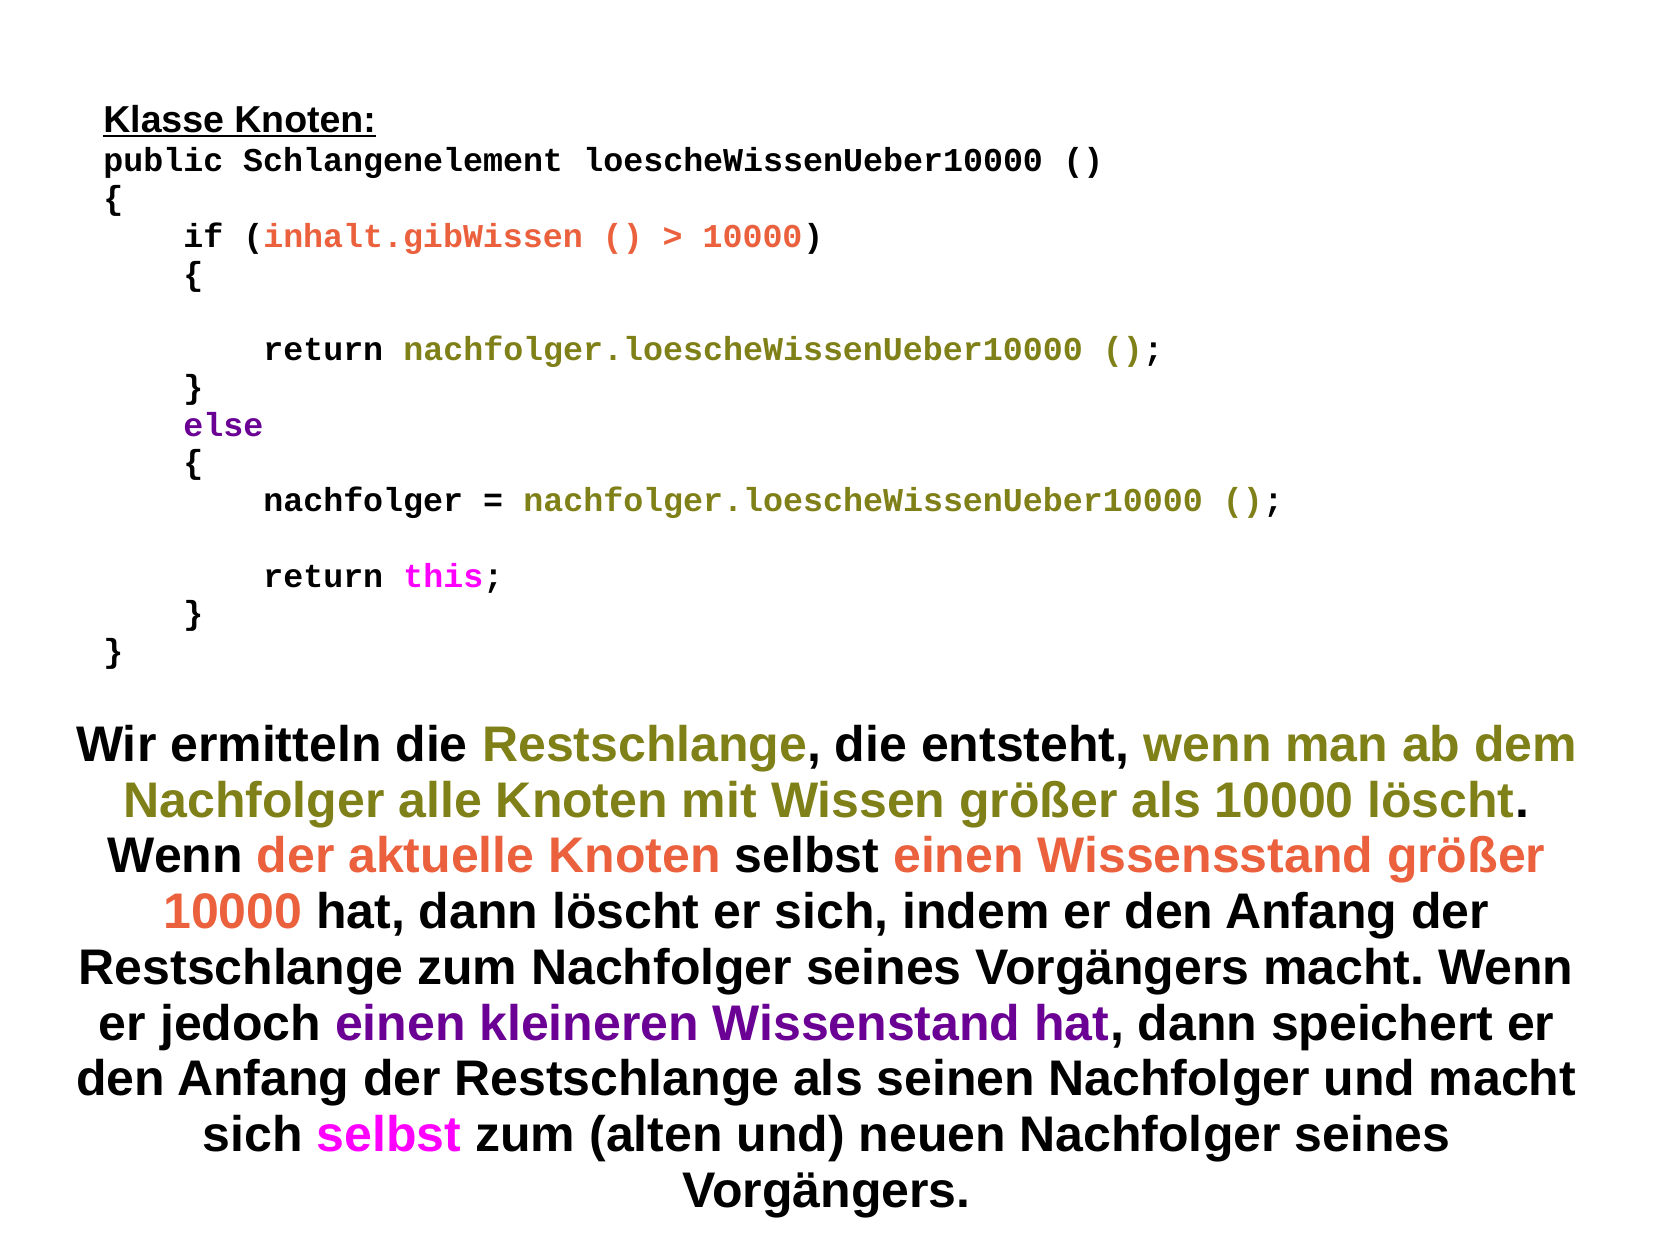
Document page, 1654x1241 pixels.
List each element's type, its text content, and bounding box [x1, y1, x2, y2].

text_box Klasse Knoten: public Schlangenelement loescheWissenUeber10000 () { if (inhalt.gibWissen () > 10000) { return nachfolger.loescheWissenUeber10000 (); } else { nachfolger = nachfolger.loescheWissenUeber10000 (); return this; } } [88, 91, 1625, 678]
text_box Wir ermitteln die Restschlange, die entsteht, wenn man ab dem Nachfolger alle Knoten mit Wissen größer als 10000 löscht. Wenn der aktuelle Knoten selbst einen Wissensstand größer 10000 hat, dann löscht er sich, indem er den Anfang der Restschlange zum Nachfolger seines Vorgängers macht. Wenn er jedoch einen kleineren Wissenstand hat, dann speichert er den Anfang der Restschlange als seinen Nachfolger und macht sich selbst zum (alten und) neuen Nachfolger seines Vorgängers. [59, 708, 1595, 1241]
